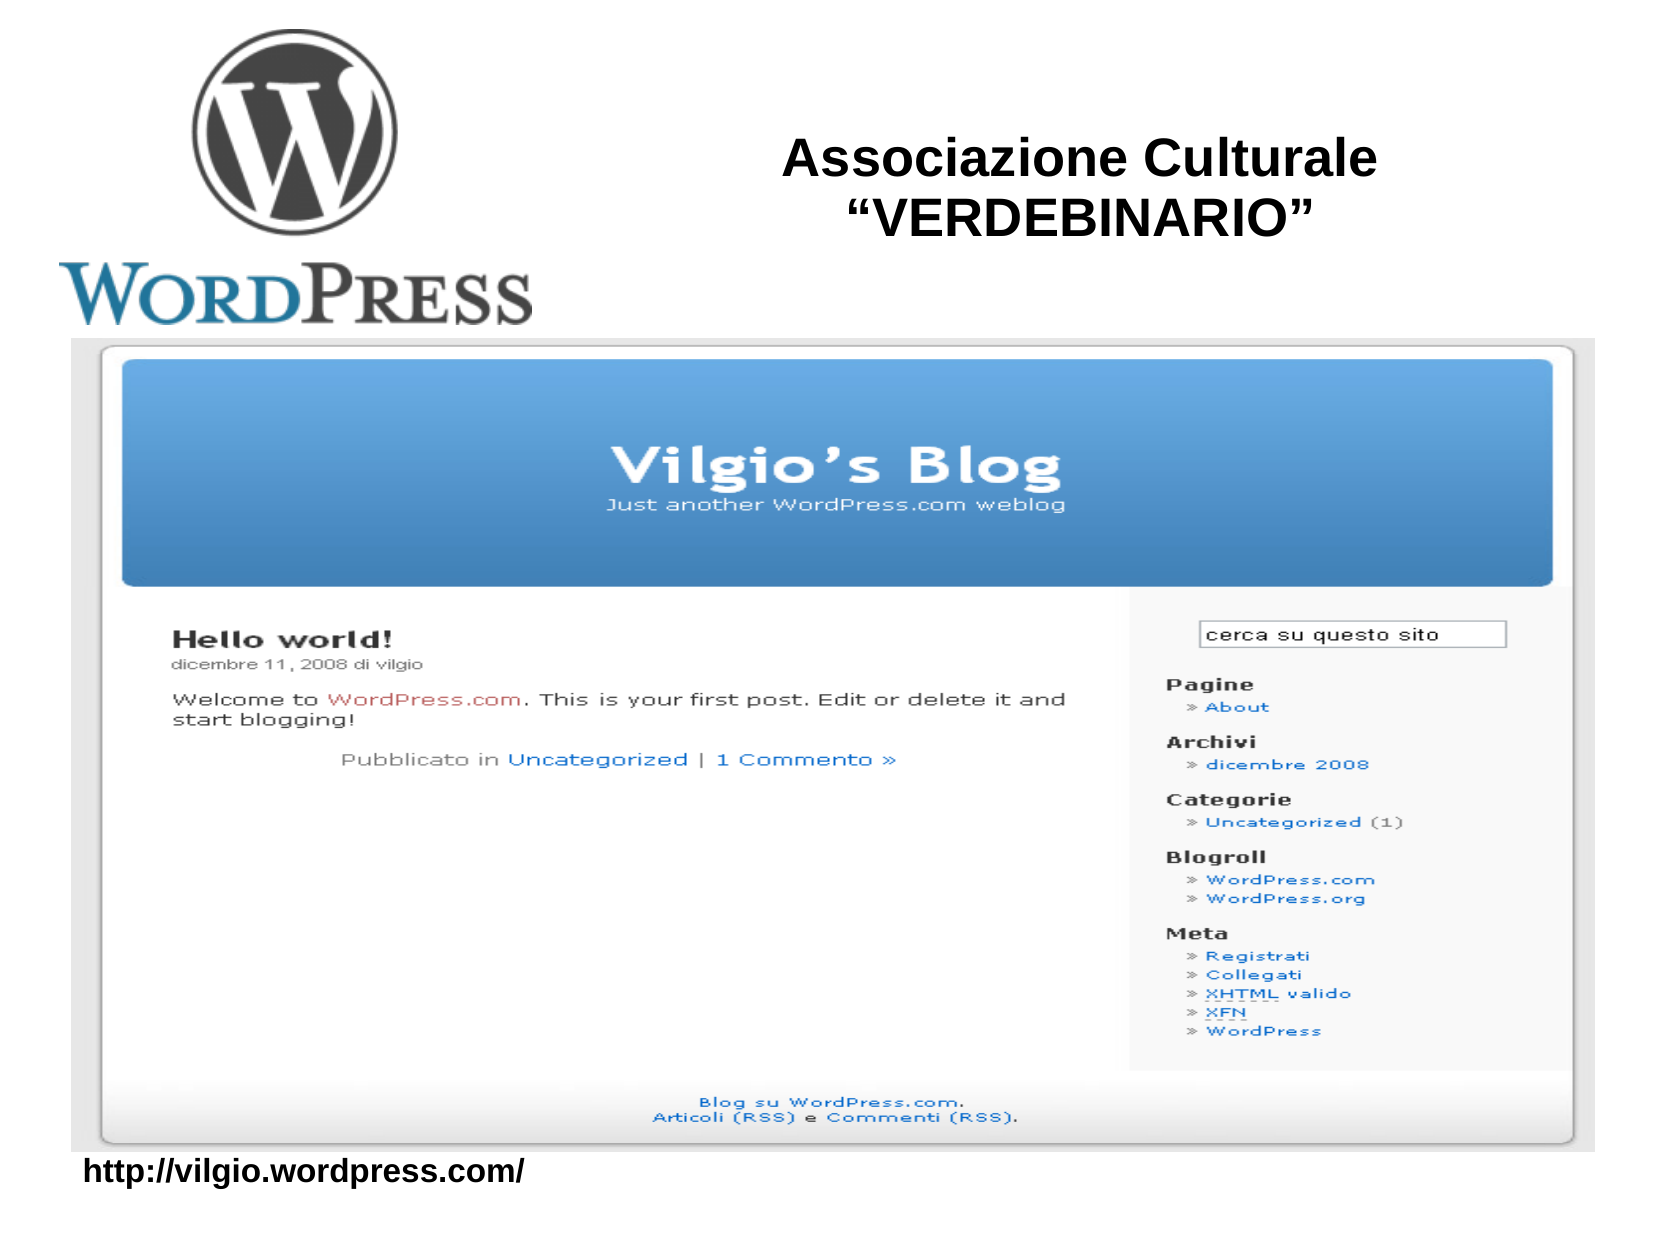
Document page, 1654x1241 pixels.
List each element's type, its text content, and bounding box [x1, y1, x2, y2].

title Associazione Culturale “VERDEBINARIO” [590, 50, 1571, 325]
title http://vilgio.wordpress.com/ [82, 1122, 1064, 1221]
picture [71, 338, 1595, 1152]
picture [59, 29, 532, 325]
